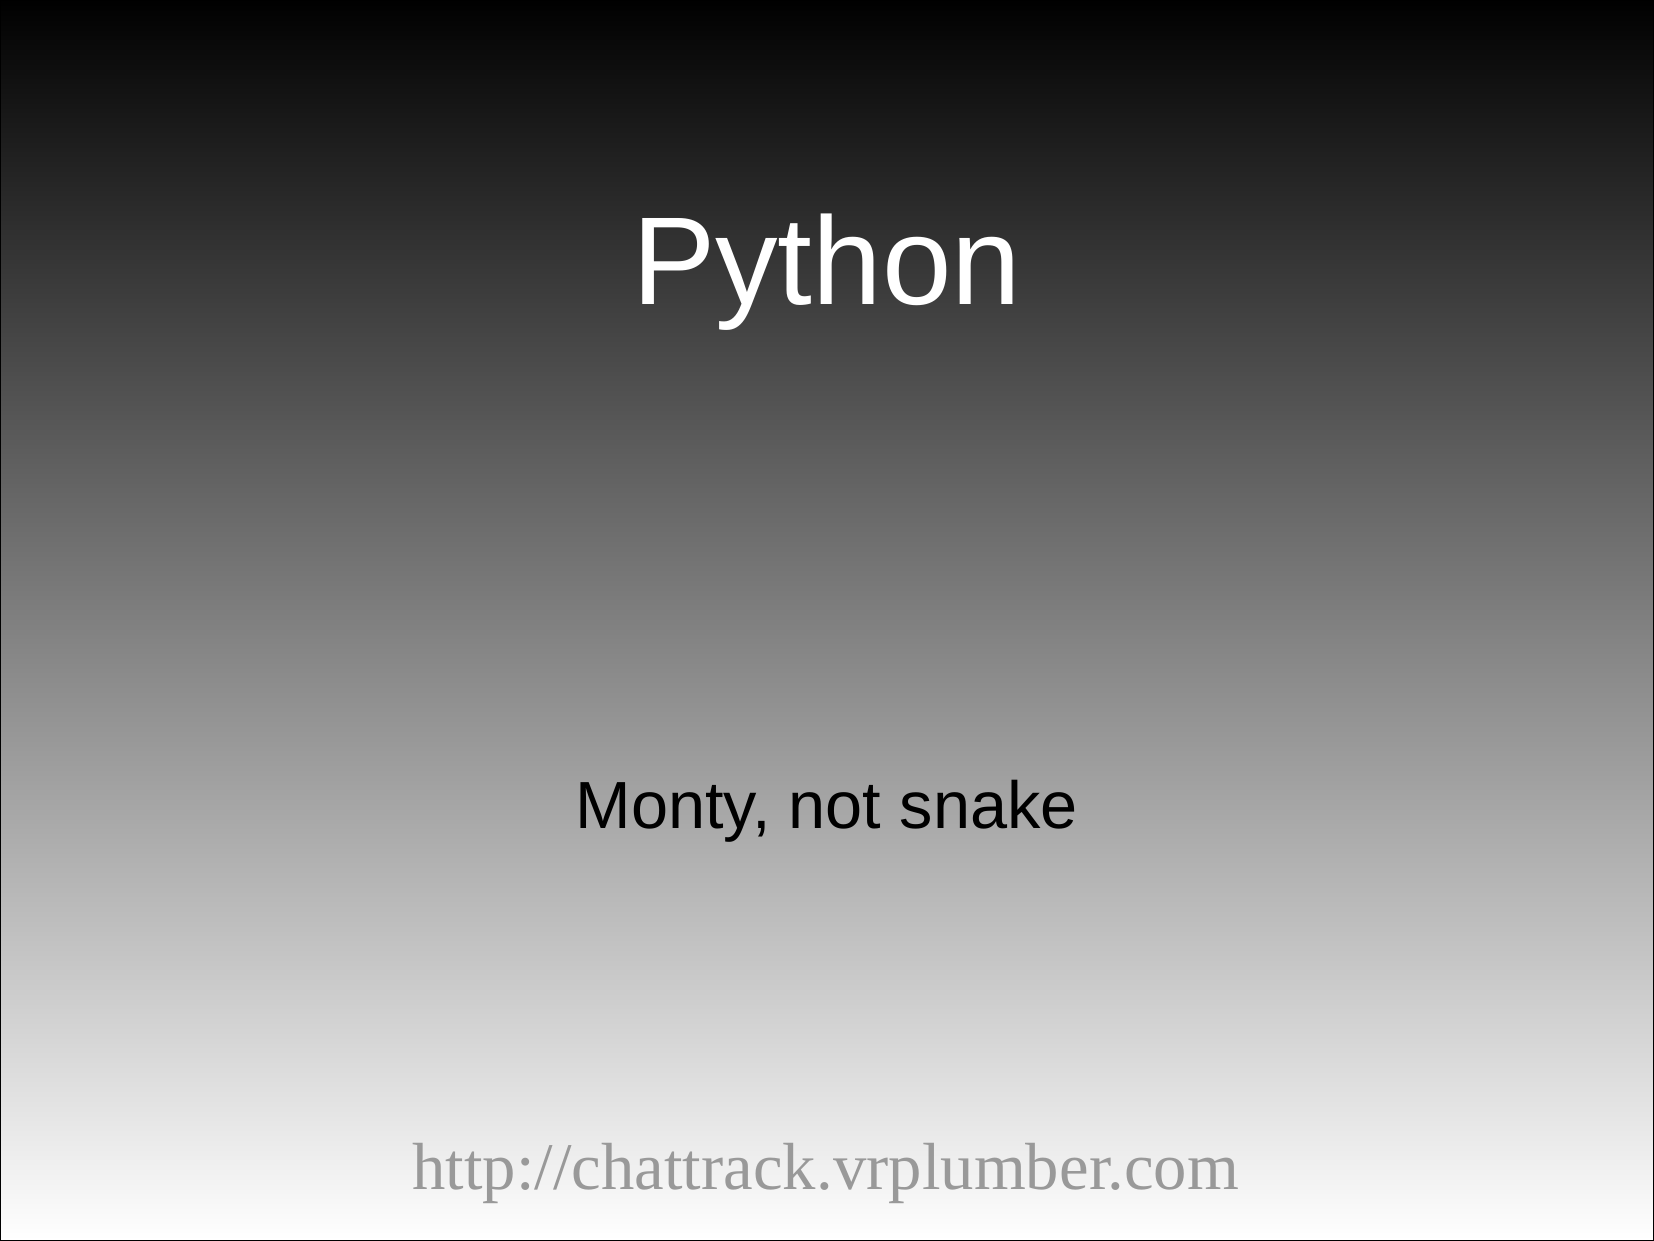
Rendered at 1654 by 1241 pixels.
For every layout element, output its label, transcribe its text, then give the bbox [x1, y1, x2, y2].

title Python [0, 49, 1654, 473]
subtitle Monty, not snake [29, 395, 1625, 1215]
